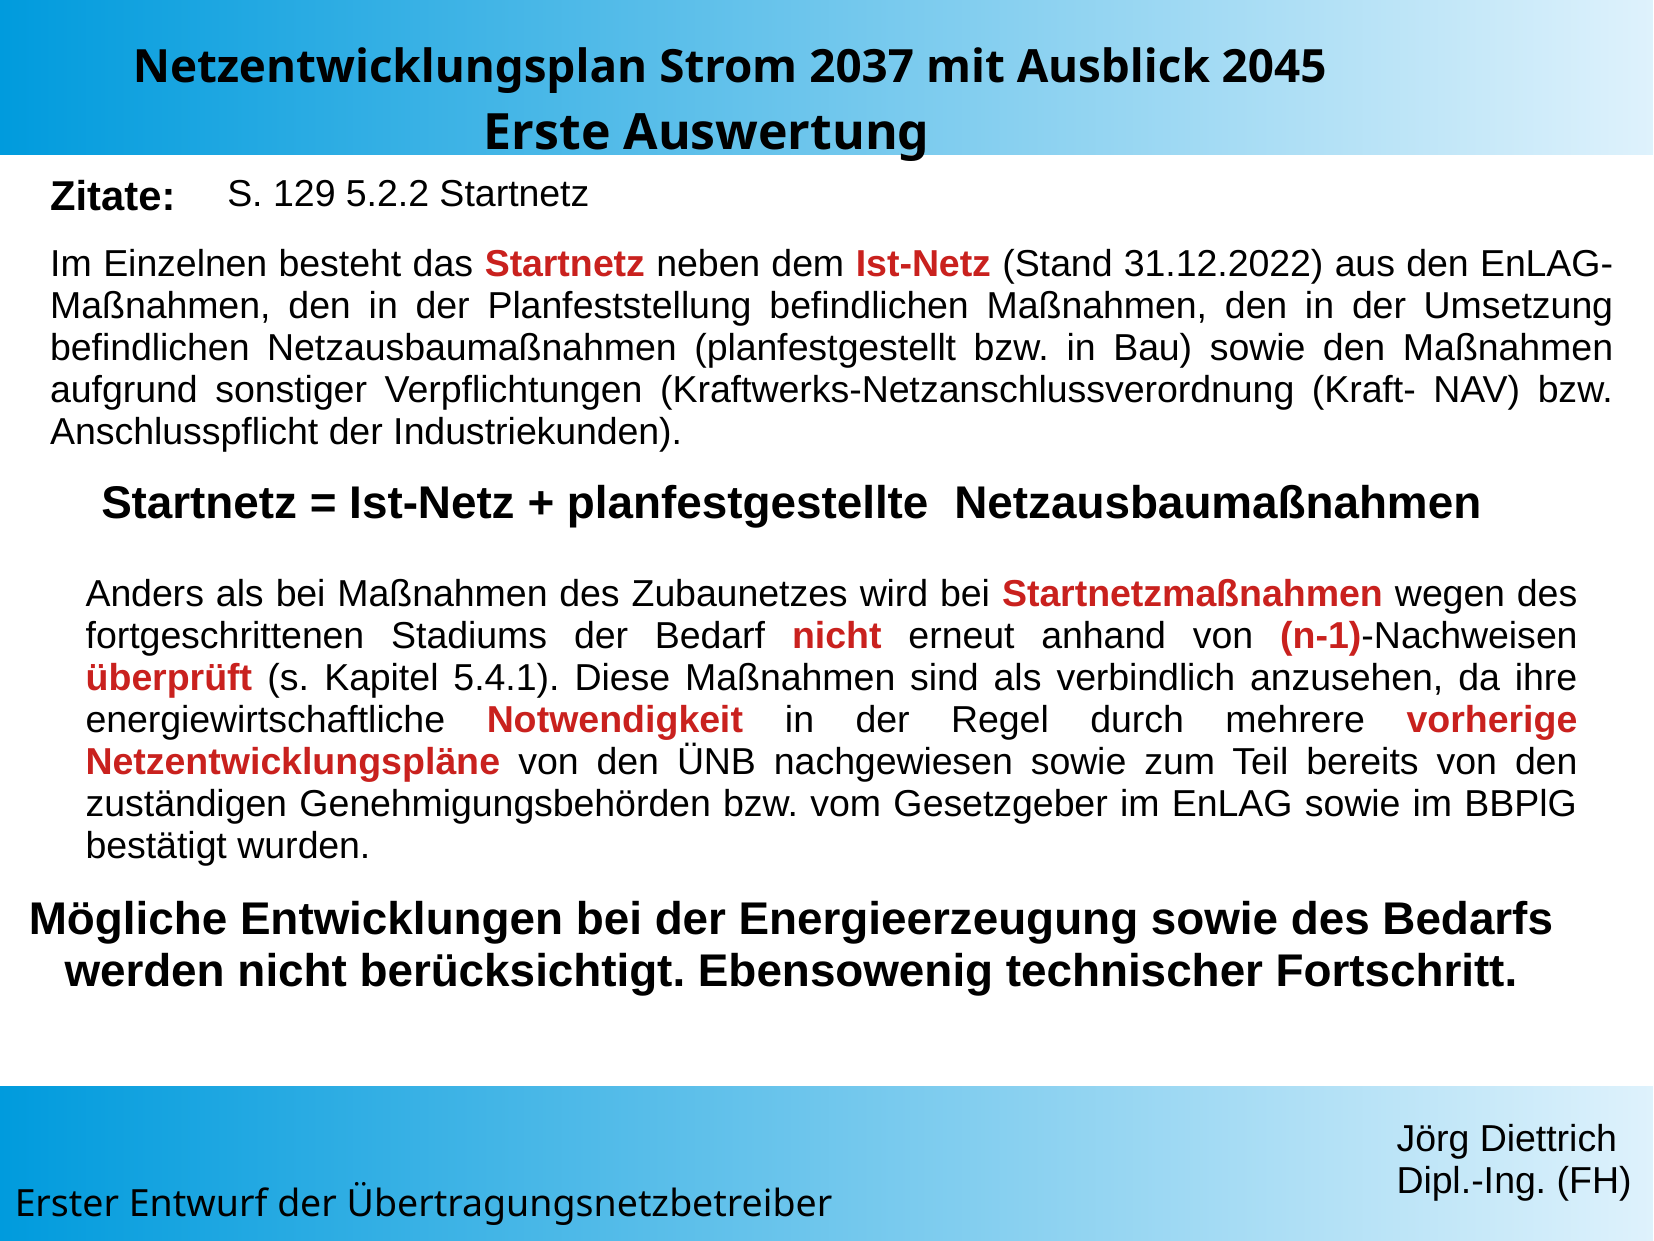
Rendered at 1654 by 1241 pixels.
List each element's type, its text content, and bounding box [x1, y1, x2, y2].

text_box Anders als bei Maßnahmen des Zubaunetzes wird bei Startnetzmaßnahmen wegen des fortgeschrittenen Stadiums der Bedarf nicht erneut anhand von (n-1)-Nachweisen überprüft (s. Kapitel 5.4.1). Diese Maßnahmen sind als verbindlich anzusehen, da ihre energiewirtschaftliche Notwendigkeit in der Regel durch mehrere vorherige Netzentwicklungspläne von den ÜNB nachgewiesen sowie zum Teil bereits von den zuständigen Genehmigungsbehörden bzw. vom Gesetzgeber im EnLAG sowie im BBPlG bestätigt wurden. [70, 565, 1593, 886]
text_box Im Einzelnen besteht das Startnetz neben dem Ist-Netz (Stand 31.12.2022) aus den EnLAG-Maßnahmen, den in der Planfeststellung befindlichen Maßnahmen, den in der Umsetzung befindlichen Netzausbaumaßnahmen (planfestgestellt bzw. in Bau) sowie den Maßnahmen aufgrund sonstiger Verpflichtungen (Kraftwerks-Netzanschlussverordnung (Kraft- NAV) bzw. Anschlusspflicht der Industriekunden). Startnetz = Ist-Netz + planfestgestellte Netzausbaumaßnahmen [35, 235, 1629, 603]
text_box Netzentwicklungsplan Strom 2037 mit Ausblick 2045 Erste Auswertung [118, 25, 1568, 235]
text_box S. 129 5.2.2 Startnetz [212, 165, 1312, 223]
text_box Erster Entwurf der Übertragungsnetzbetreiber [0, 1169, 1300, 1241]
text_box Zitate: [35, 165, 260, 227]
text_box Mögliche Entwicklungen bei der Energieerzeugung sowie des Bedarfs werden nicht berücksichtigt. Ebensowenig technischer Fortschritt. [11, 885, 1571, 1075]
text_box Jörg Diettrich Dipl.-Ing. (FH) [1381, 1110, 1654, 1229]
